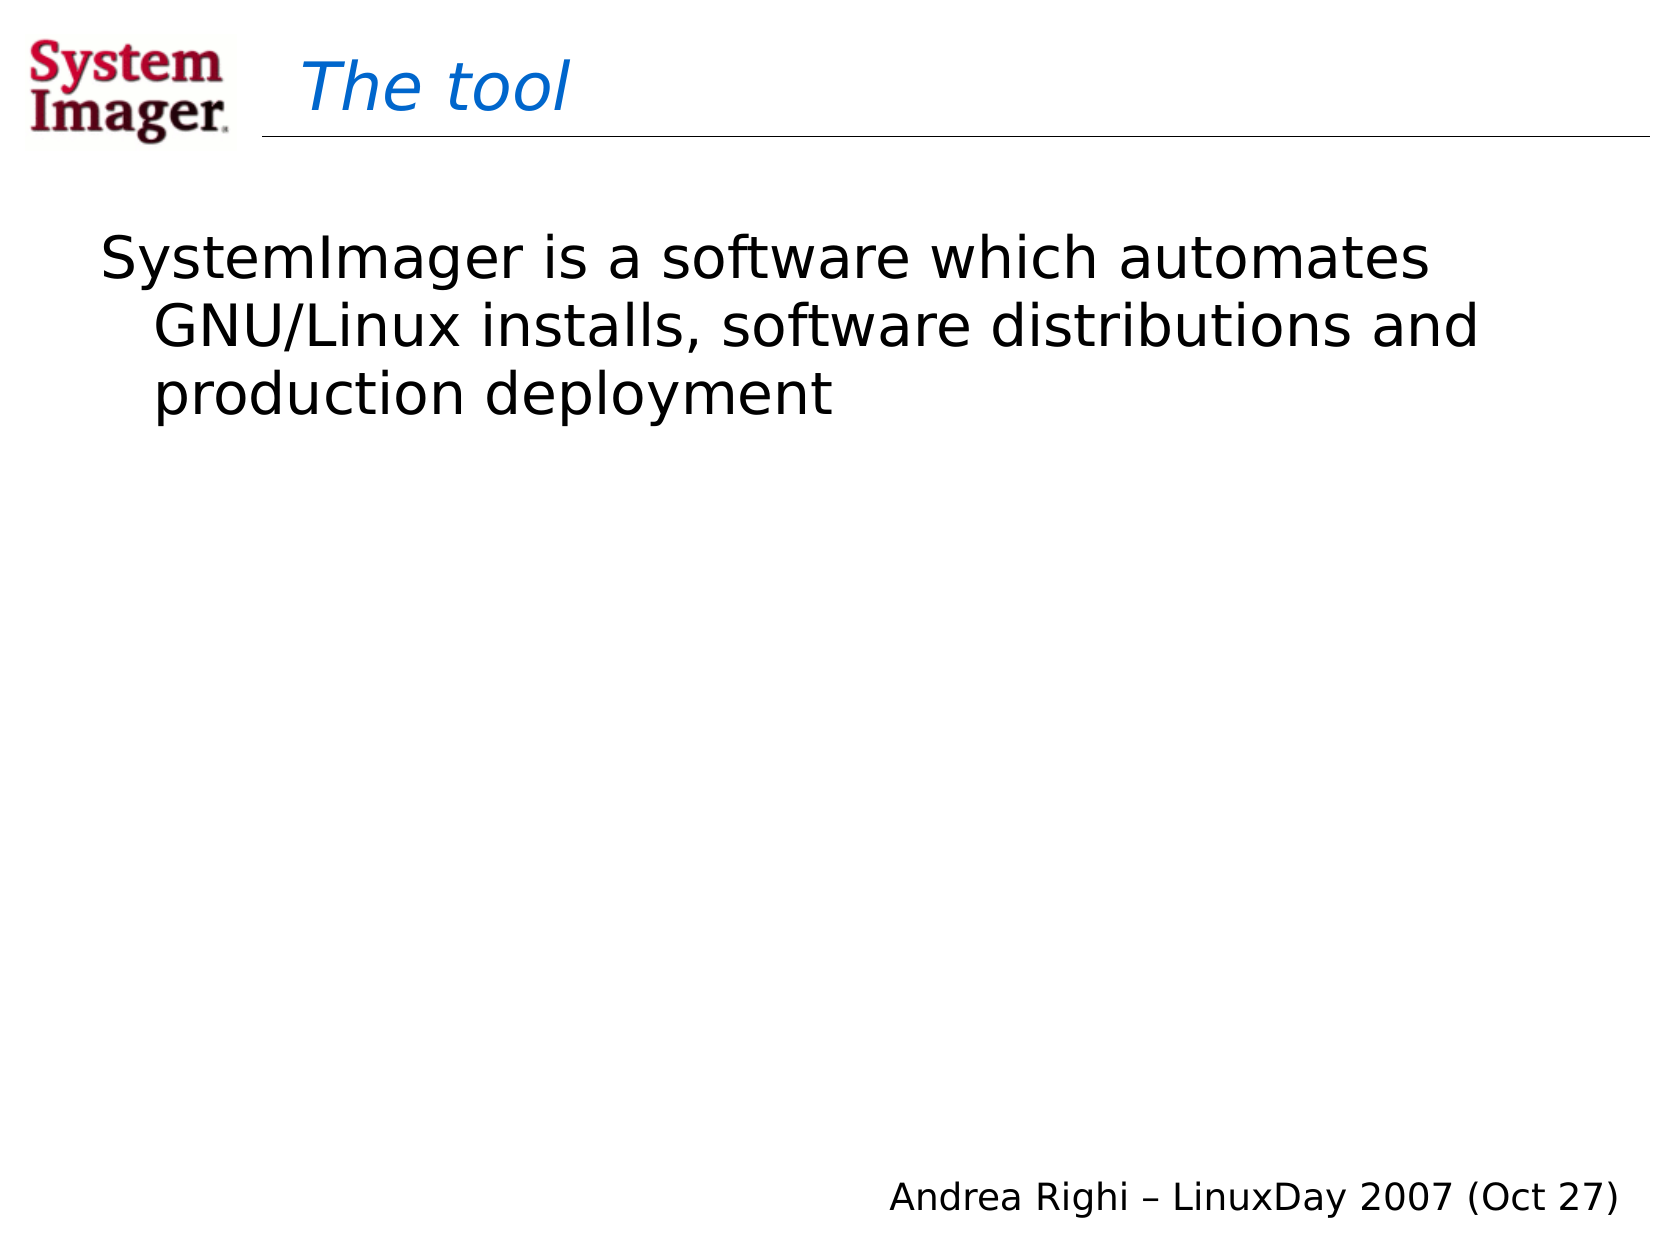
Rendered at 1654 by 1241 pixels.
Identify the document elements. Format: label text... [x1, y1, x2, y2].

picture [25, 34, 237, 151]
title The tool [300, 43, 1529, 131]
list SystemImager is a software which automates GNU/Linux installs, software distributions and production deployment [82, 225, 1571, 1109]
